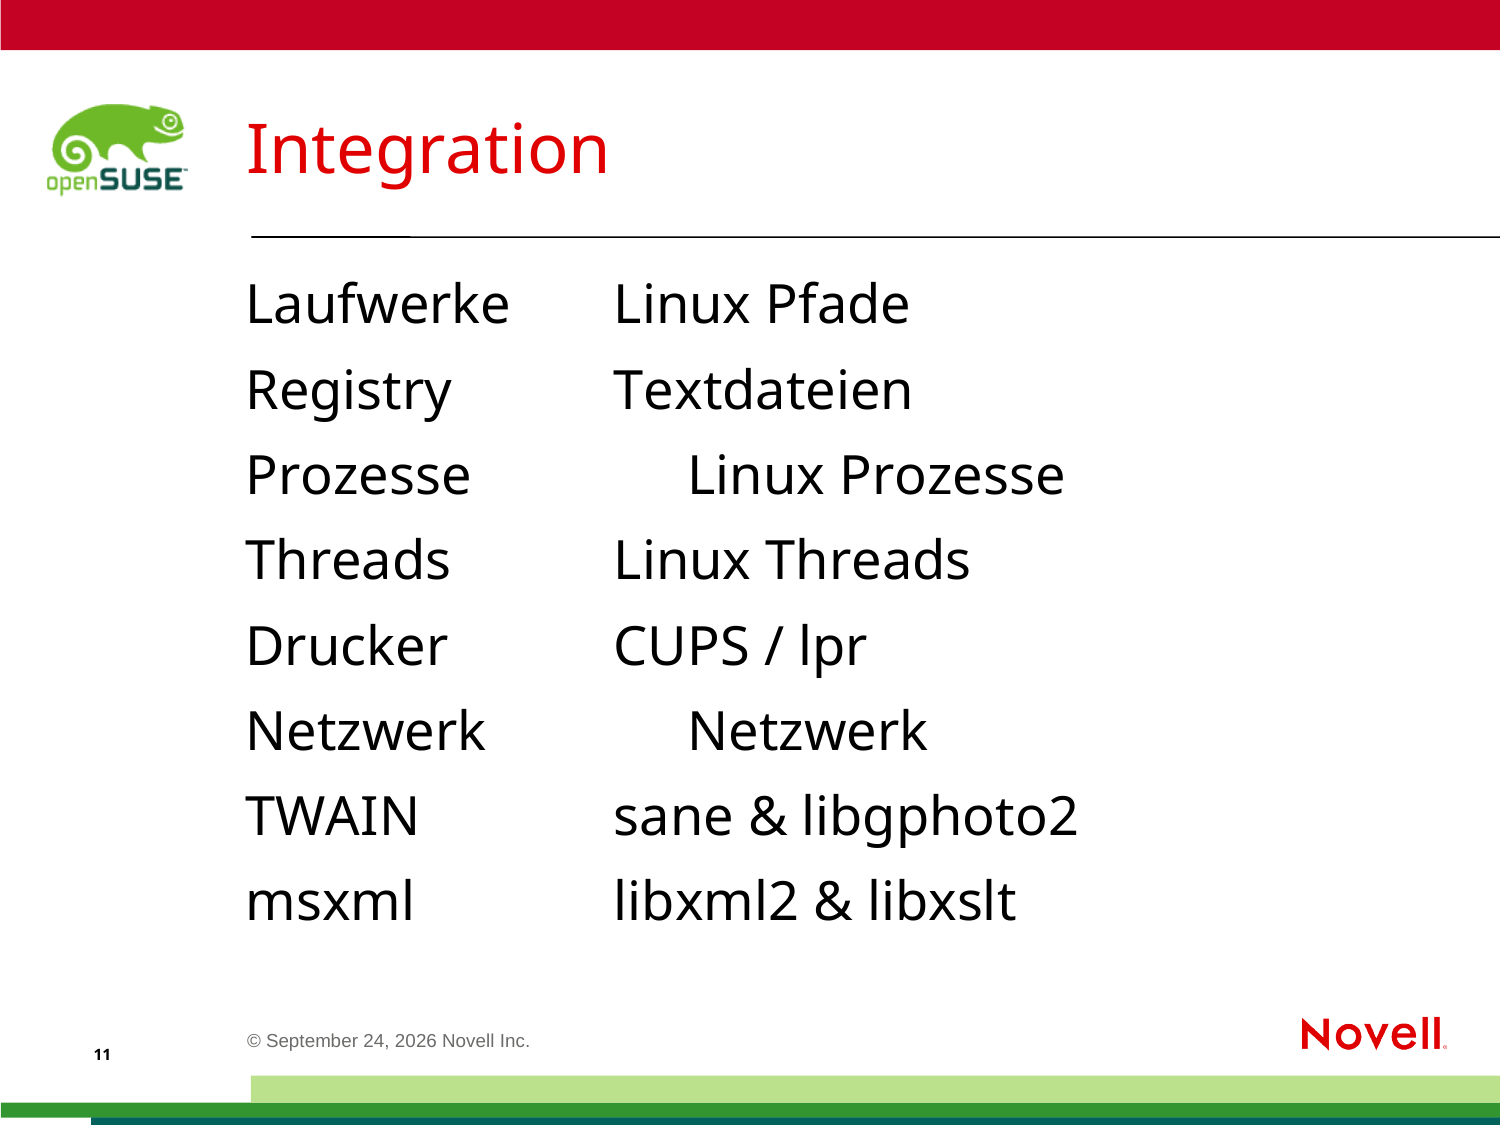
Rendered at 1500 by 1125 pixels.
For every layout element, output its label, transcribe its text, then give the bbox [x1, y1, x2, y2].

picture [1295, 1011, 1453, 1056]
picture [47, 104, 188, 197]
title Integration [246, 68, 1409, 231]
list Laufwerke Linux Pfade Registry Textdateien Prozesse Linux Prozesse Threads Linux Threads Drucker CUPS / lpr Netzwerk Netzwerk TWAIN sane & libgphoto2 msxml libxml2 & libxslt [245, 267, 1458, 980]
